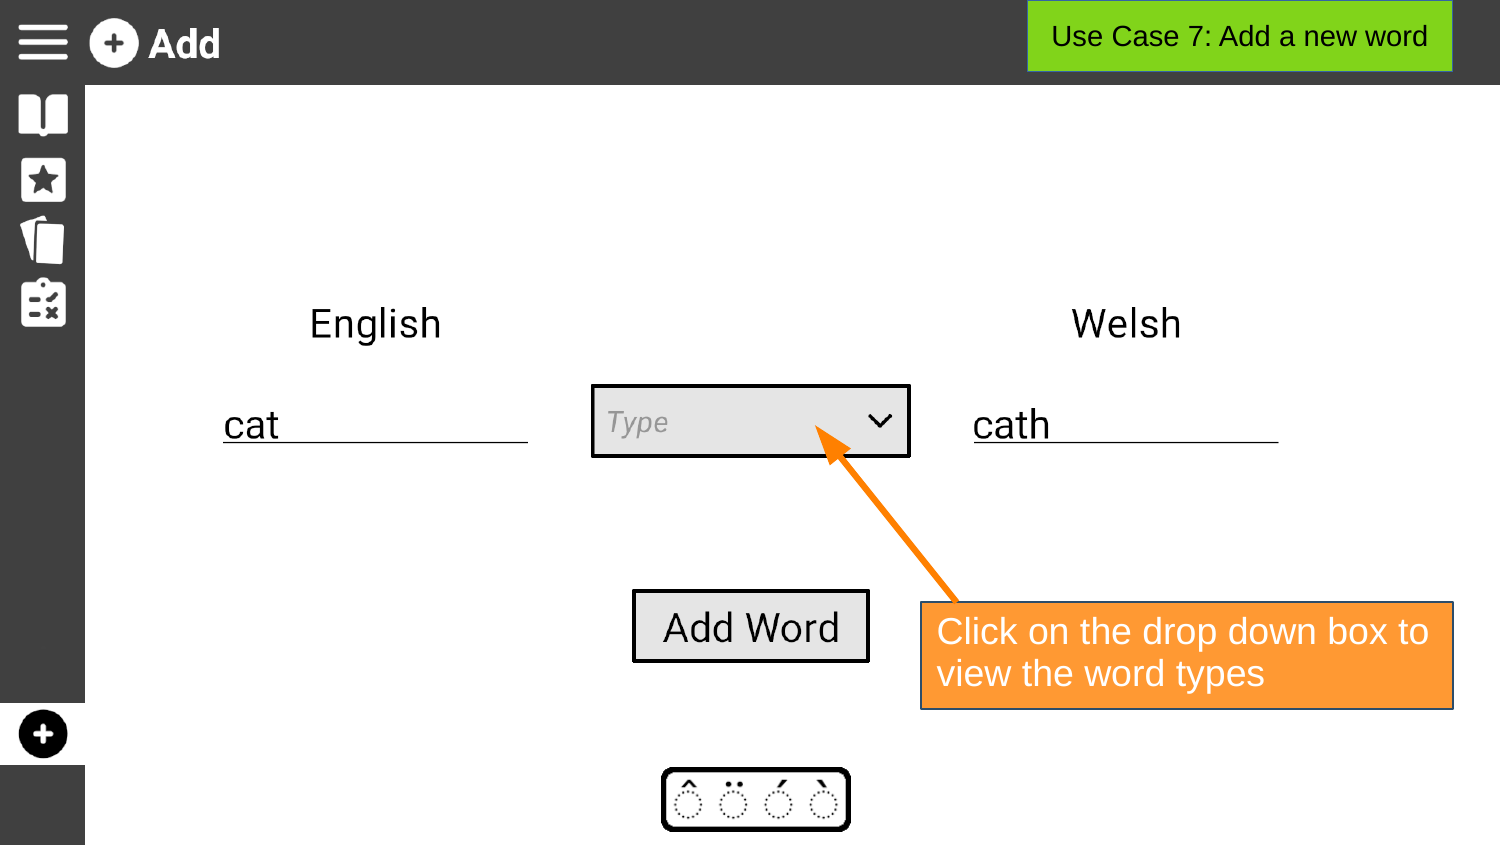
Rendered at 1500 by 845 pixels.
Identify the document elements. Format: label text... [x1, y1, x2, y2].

text_box Click on the drop down box to view the word types [920, 602, 1453, 709]
text_box Use Case 7: Add a new word [1027, 0, 1453, 72]
picture [0, 0, 1500, 845]
